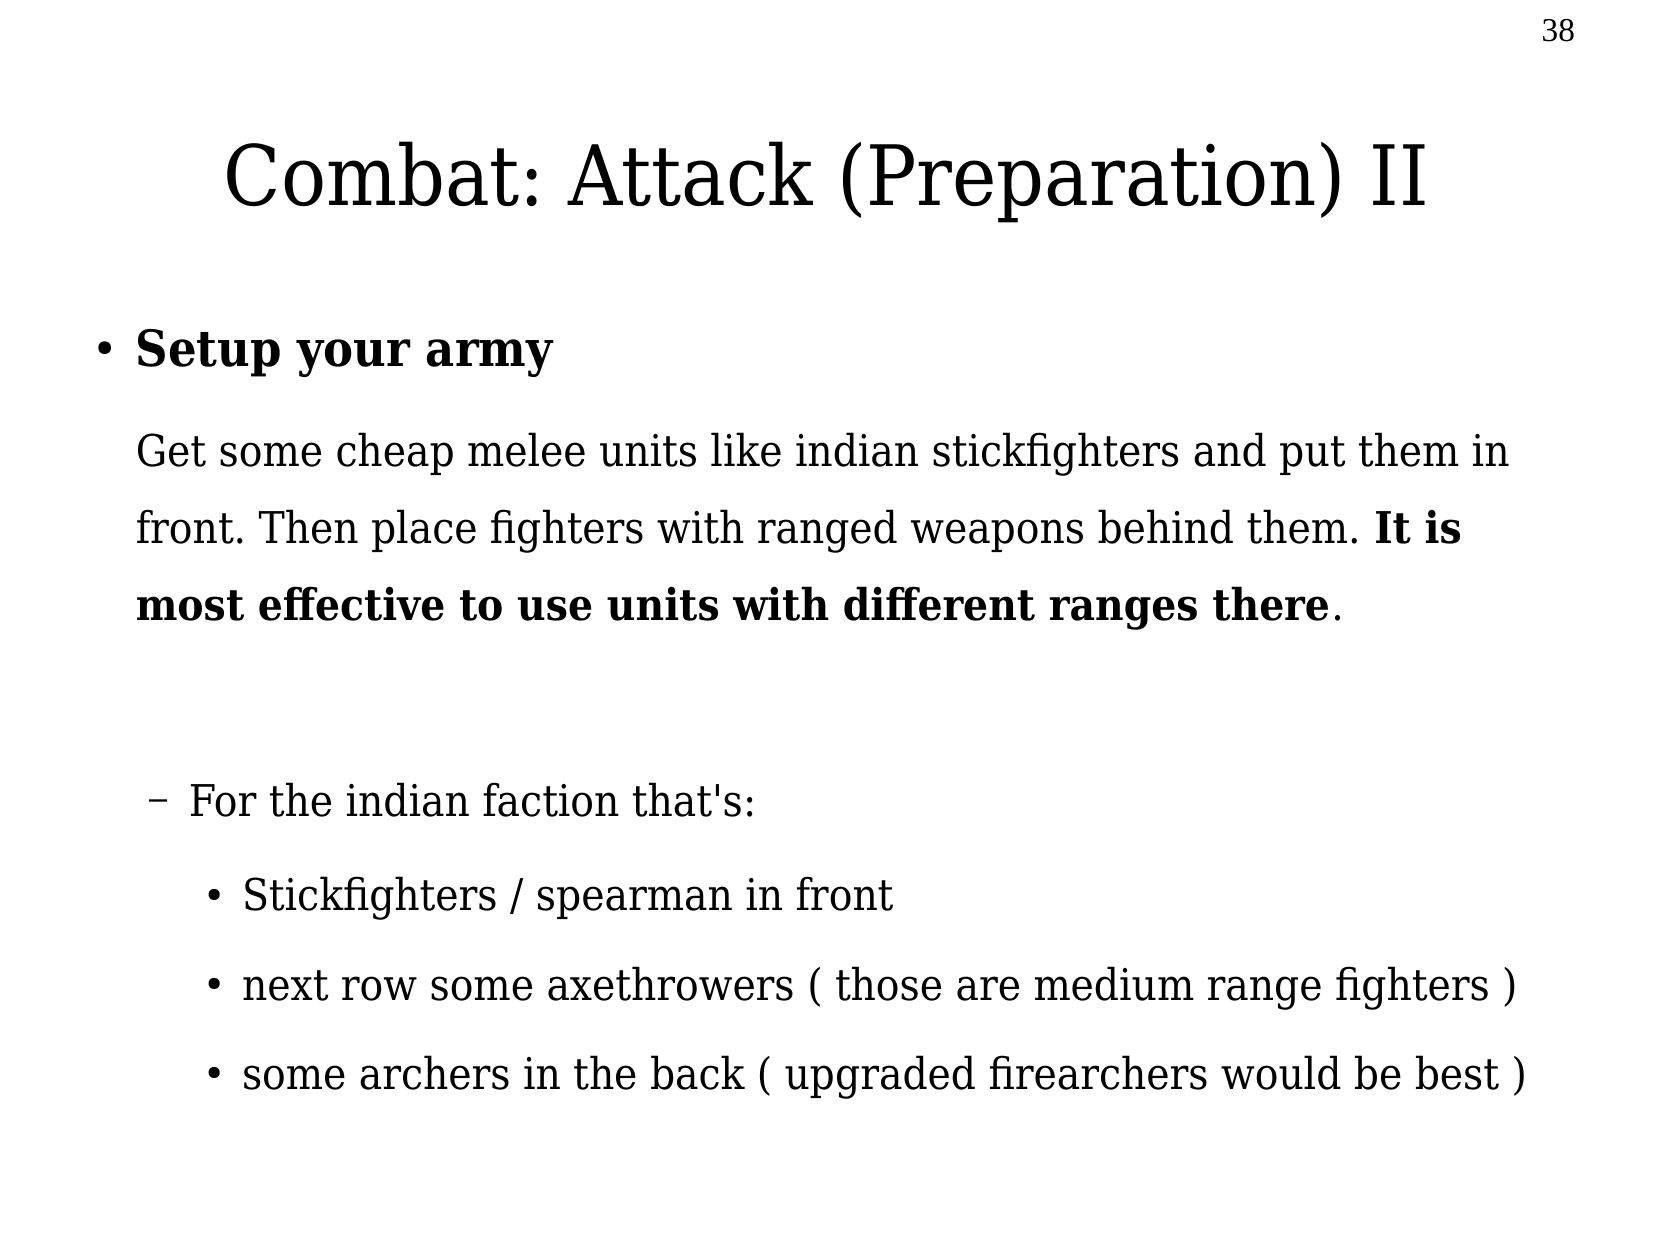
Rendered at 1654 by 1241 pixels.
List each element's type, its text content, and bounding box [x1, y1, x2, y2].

list Setup your army Get some cheap melee units like indian stickfighters and put them in front. Then place fighters with ranged weapons behind them. It is most effective to use units with different ranges there. For the indian faction that's: Stickfighters / spearman in front next row some axethrowers ( those are medium range fighters ) some archers in the back ( upgraded firearchers would be best ) [82, 290, 1538, 1158]
title Combat: Attack (Preparation) II [82, 49, 1571, 257]
